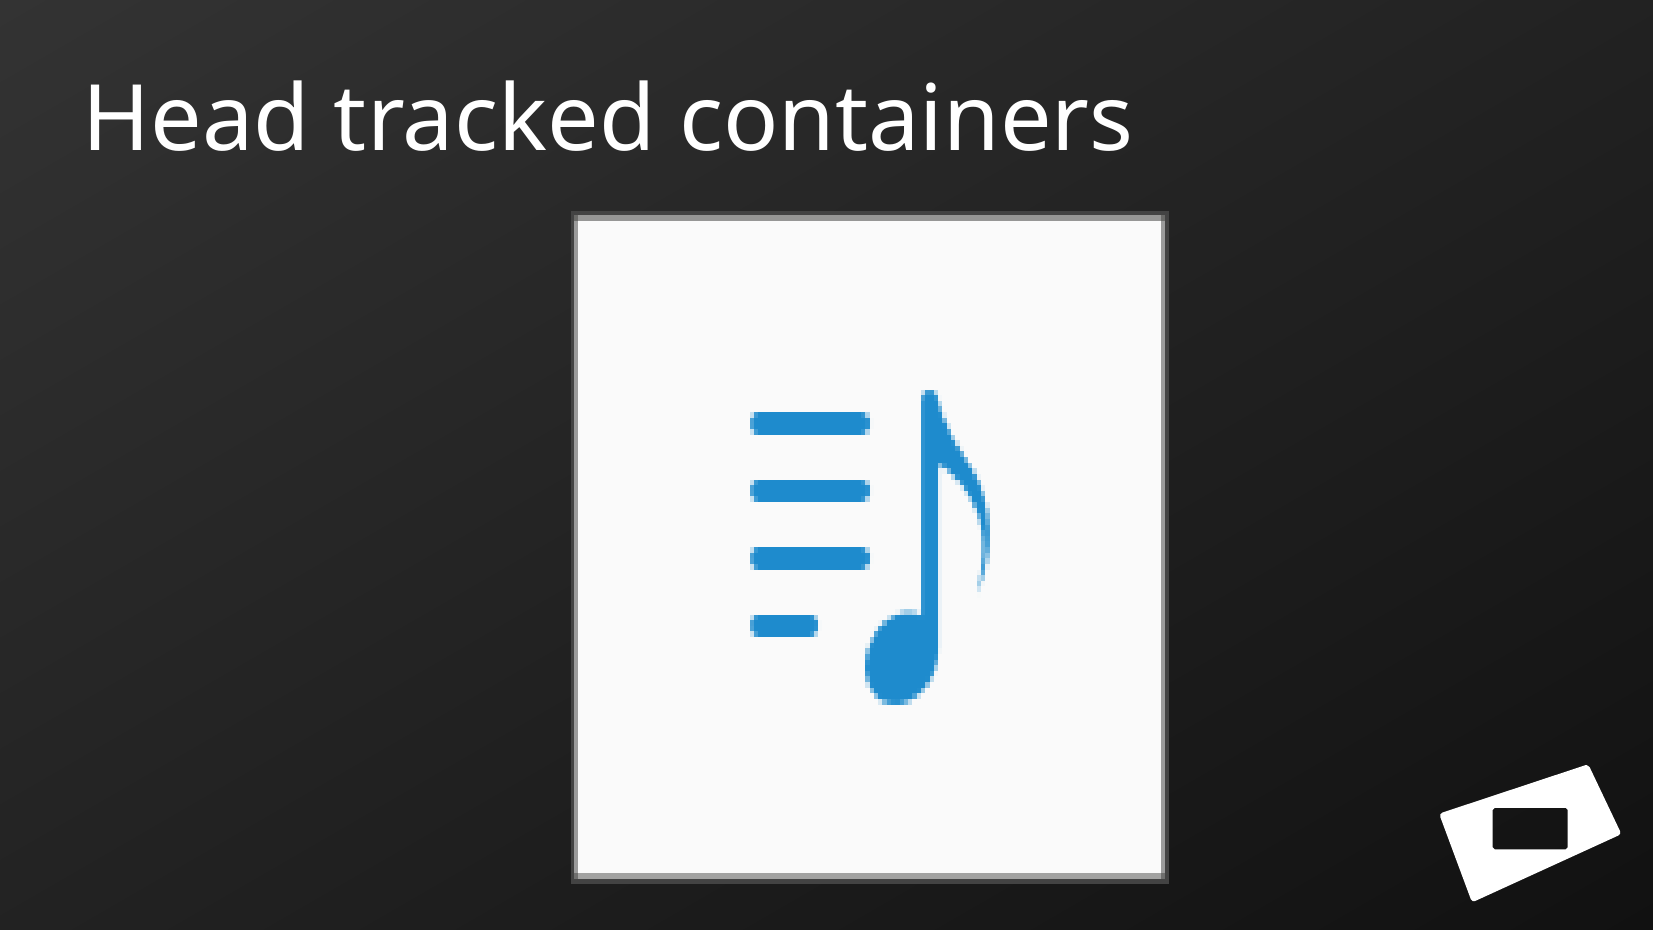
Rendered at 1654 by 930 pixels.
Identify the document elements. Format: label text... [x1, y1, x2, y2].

title Head tracked containers [82, 37, 1571, 193]
picture [1440, 765, 1621, 902]
text_box [570, 209, 1171, 886]
